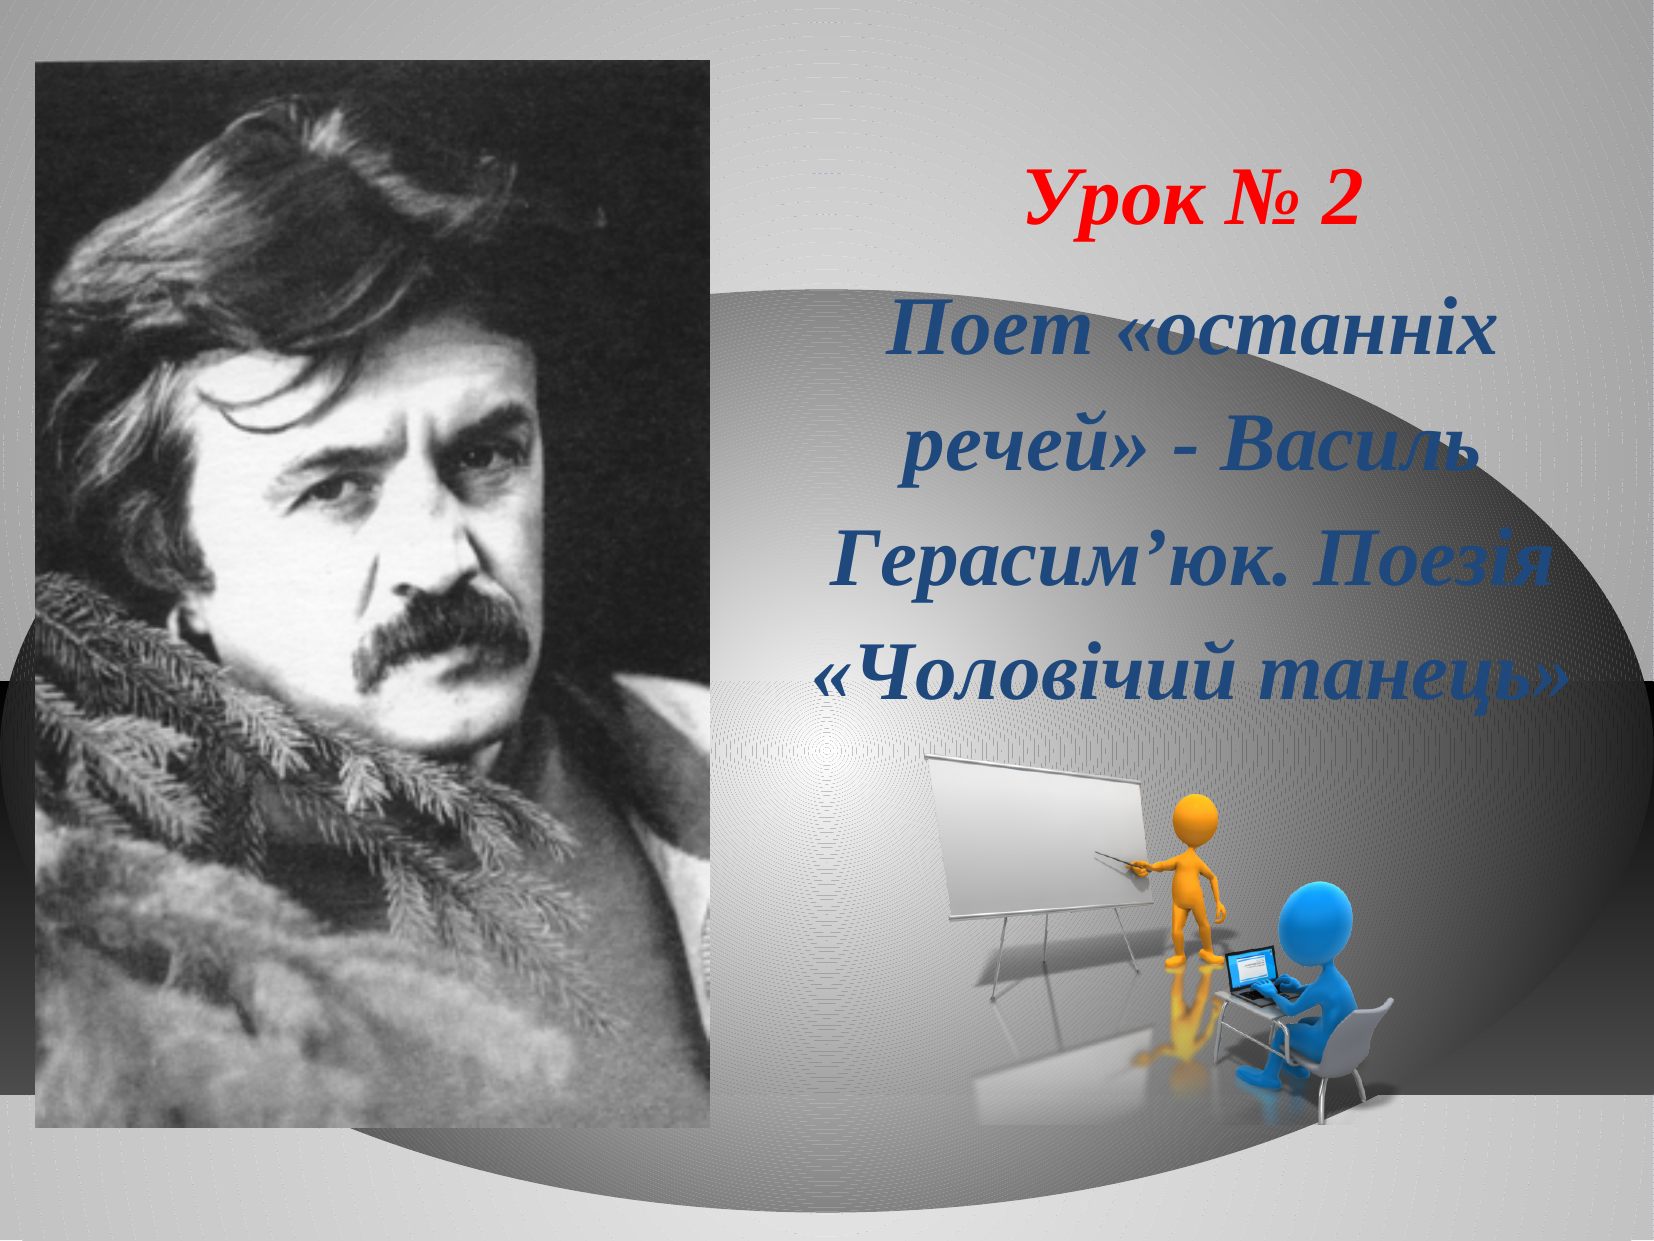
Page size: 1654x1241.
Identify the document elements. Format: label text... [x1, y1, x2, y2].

text_box Урок № 2 Поет «останніх речей» - Василь Герасим’юк. Поезія «Чоловічий танець» [791, 171, 1595, 724]
picture [921, 746, 1402, 1125]
picture [35, 60, 710, 1128]
